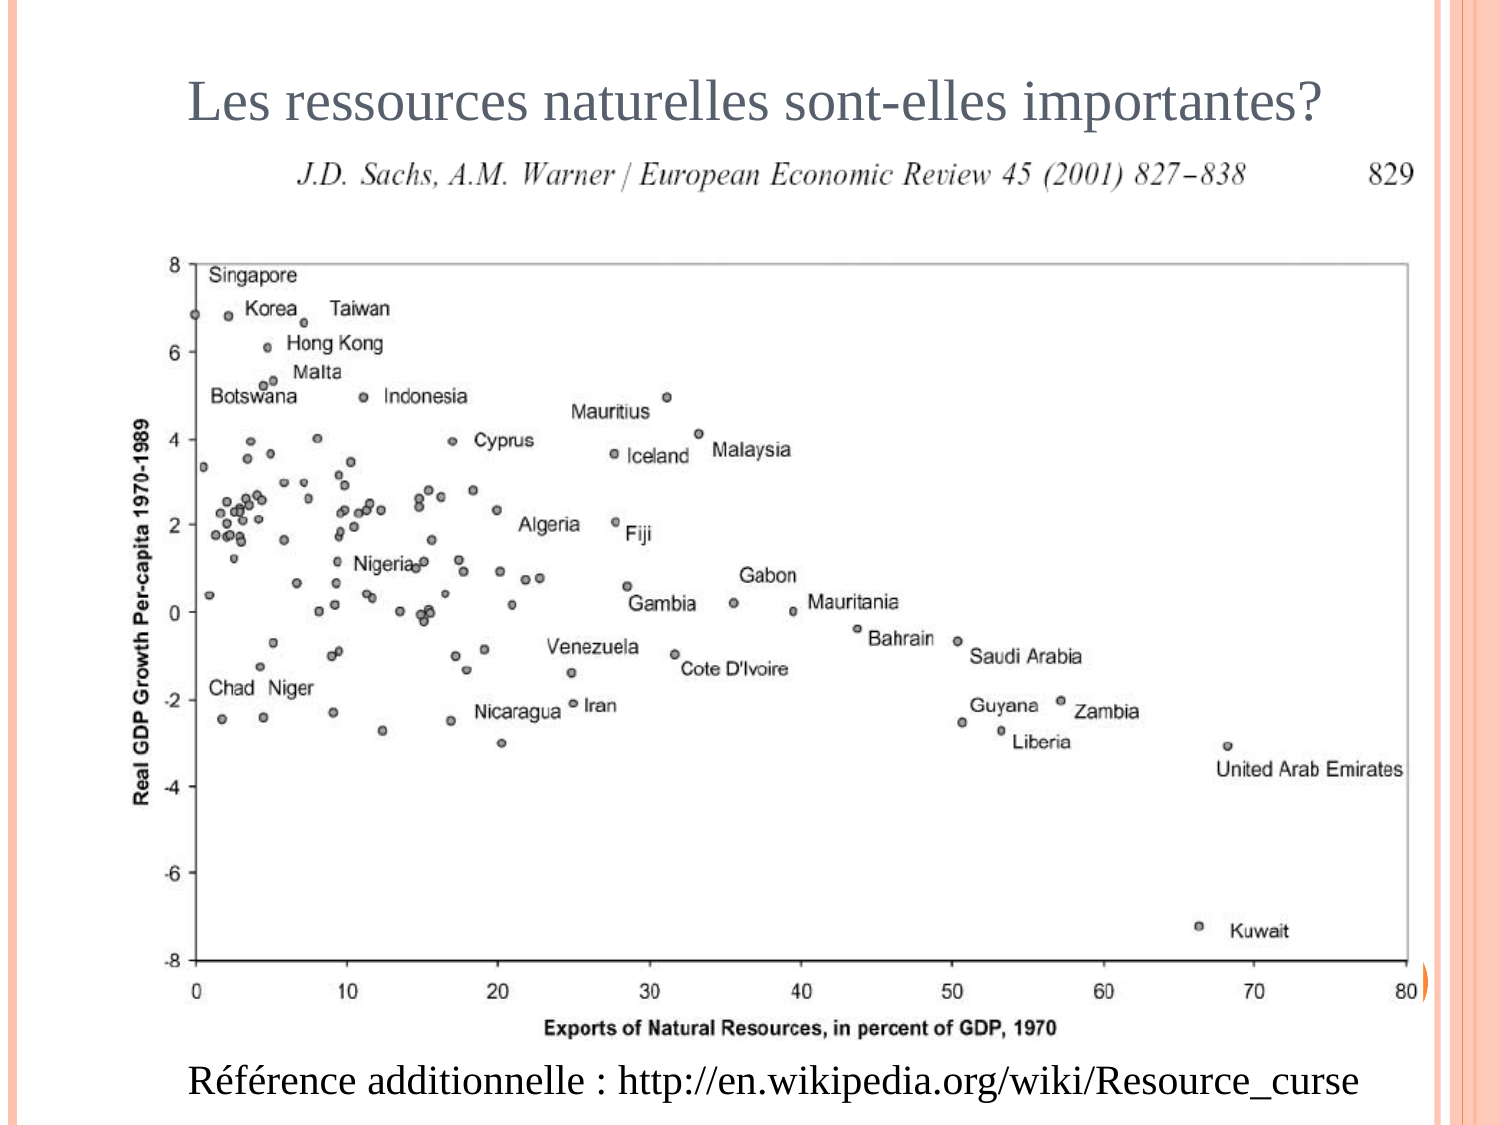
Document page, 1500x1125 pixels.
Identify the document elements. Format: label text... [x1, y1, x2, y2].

slide_number <numéro> [1424, 940, 1434, 1027]
text_box Les ressources naturelles sont-elles importantes? [88, 42, 1424, 152]
picture [88, 152, 1424, 1046]
text_box Référence additionnelle : http://en.wikipedia.org/wiki/Resource_curse [173, 1046, 1375, 1111]
